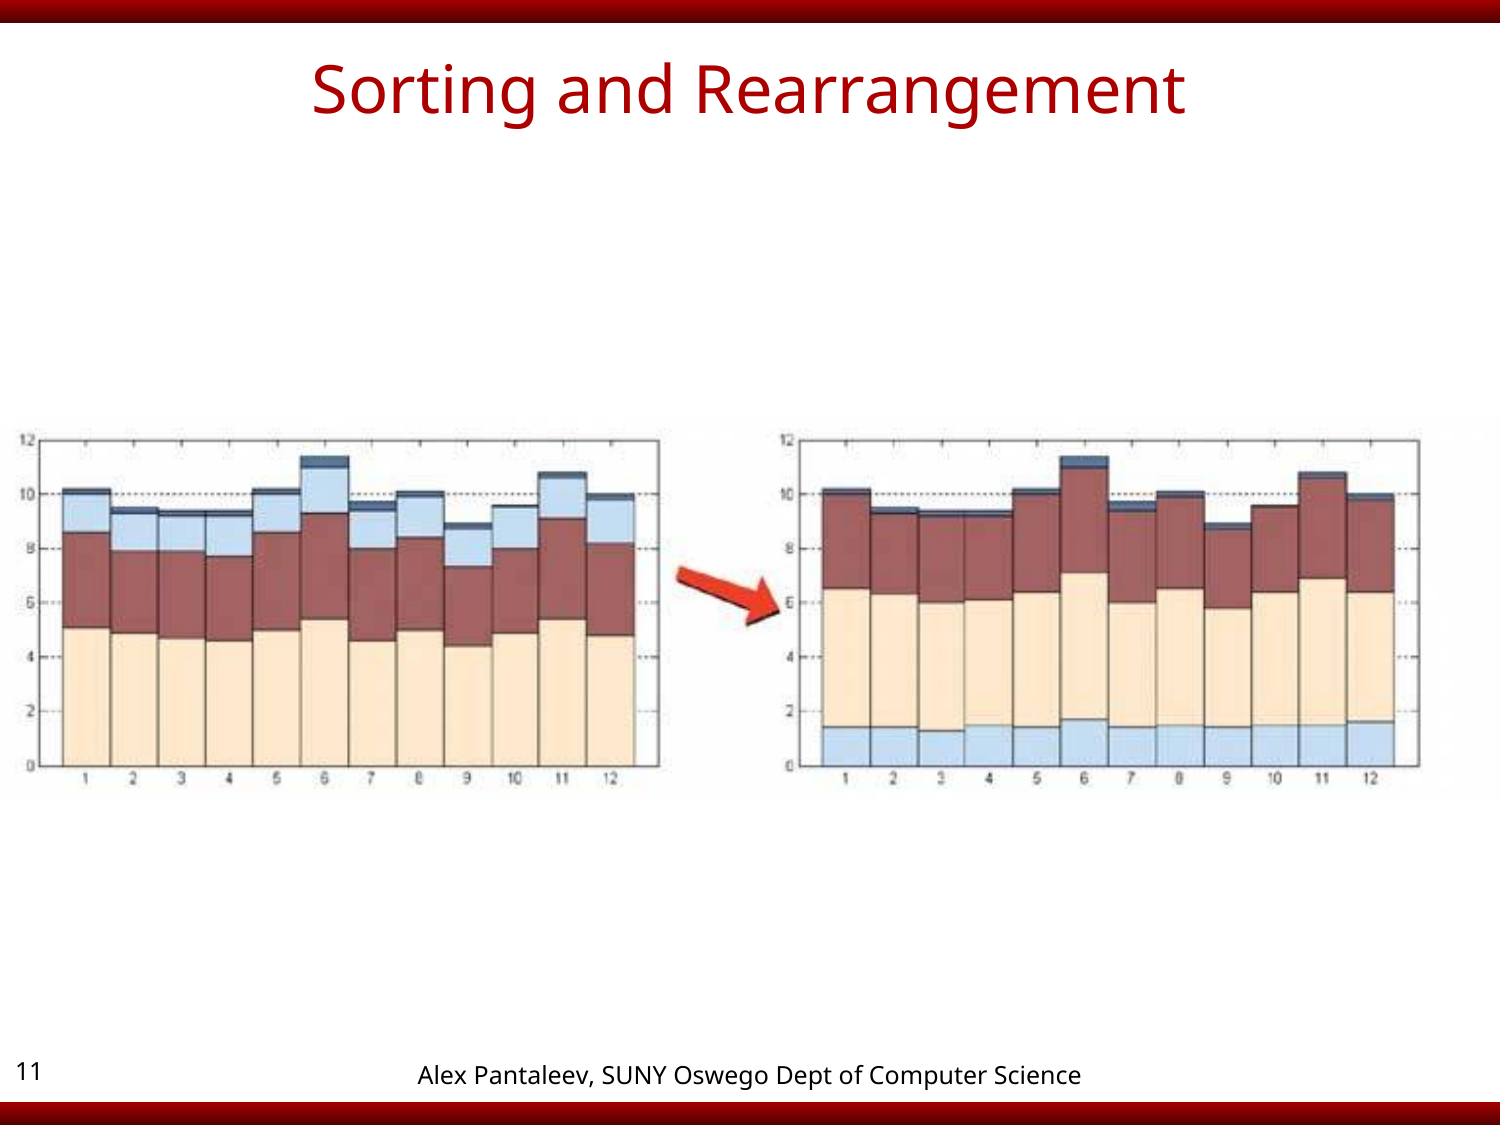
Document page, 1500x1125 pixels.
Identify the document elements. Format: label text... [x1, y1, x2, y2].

picture [0, 413, 1500, 799]
title Sorting and Rearrangement [0, 32, 1500, 143]
